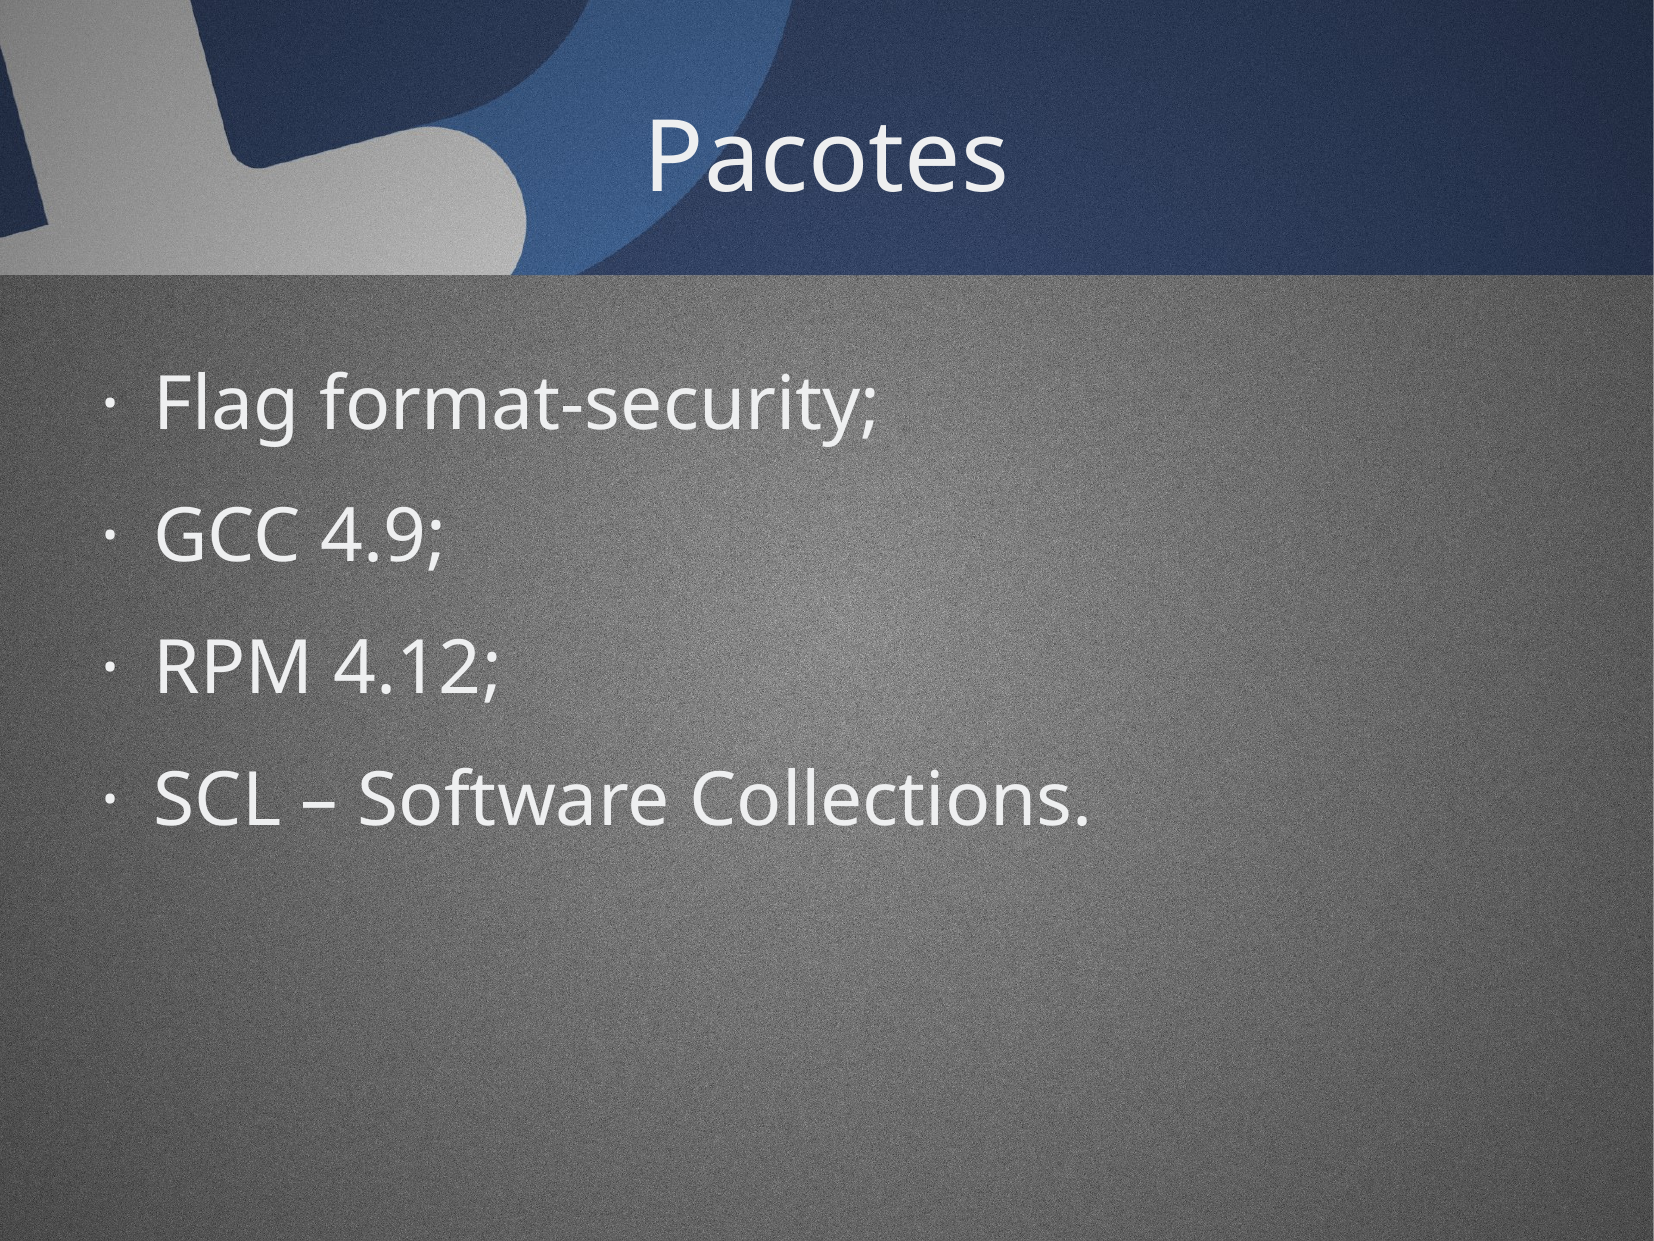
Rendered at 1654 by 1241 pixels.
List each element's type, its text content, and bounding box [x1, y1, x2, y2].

picture [0, 0, 1654, 1241]
title Pacotes [82, 49, 1571, 257]
list Flag format-security; GCC 4.9; RPM 4.12; SCL – Software Collections. [82, 349, 1571, 1069]
